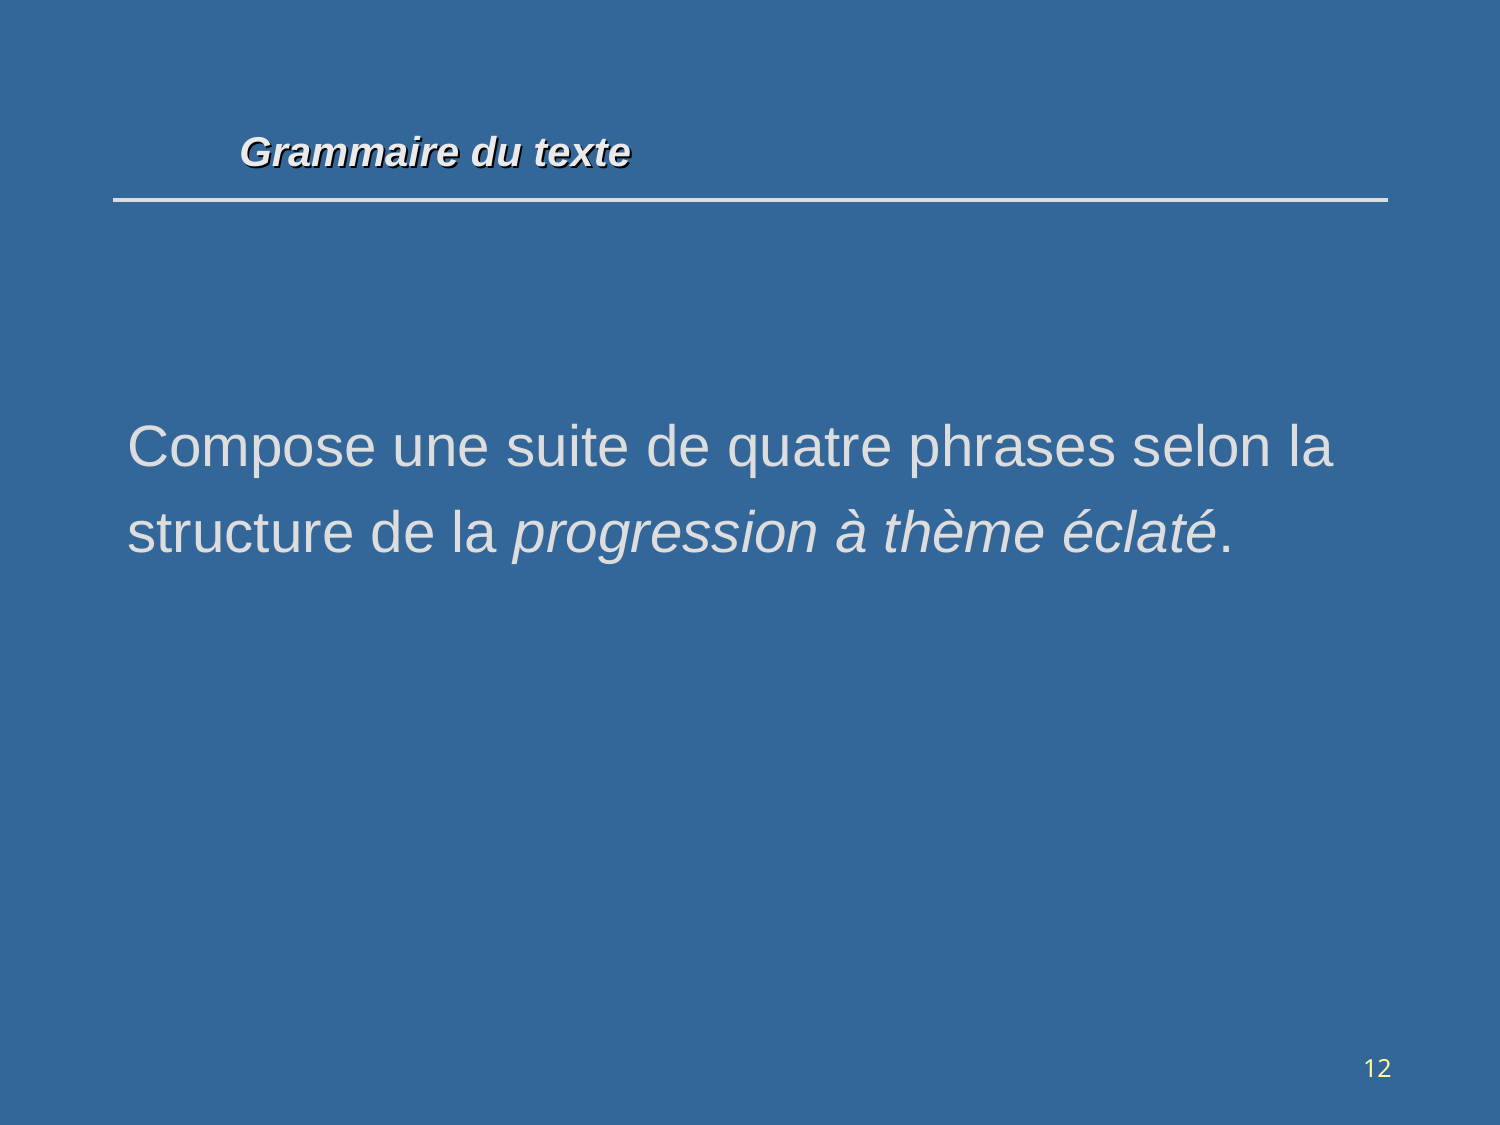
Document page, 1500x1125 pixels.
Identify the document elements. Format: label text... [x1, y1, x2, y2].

text_box Grammaire du texte [224, 116, 647, 183]
text_box Compose une suite de quatre phrases selon la structure de la progression à thème éclaté. [112, 399, 1376, 576]
